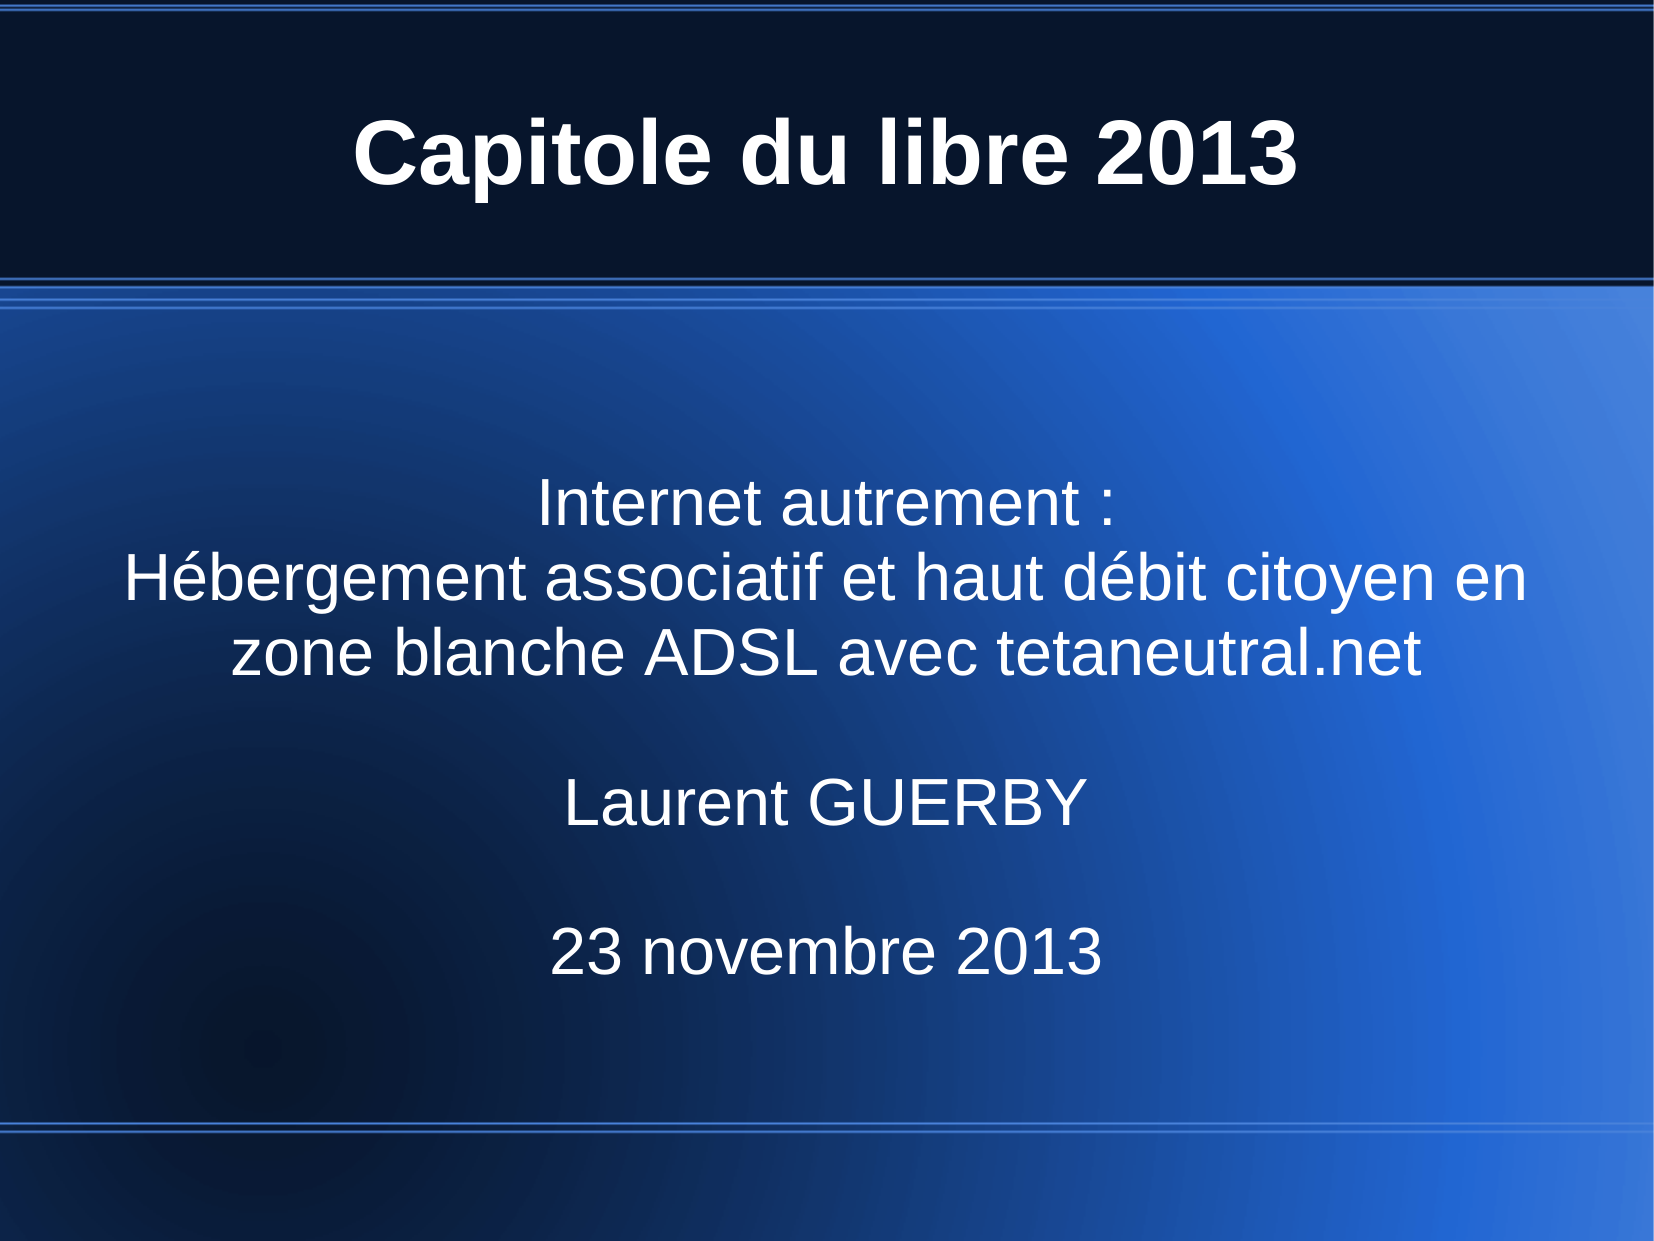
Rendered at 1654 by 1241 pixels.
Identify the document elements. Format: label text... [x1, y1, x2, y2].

subtitle Internet autrement : Hébergement associatif et haut débit citoyen en zone blanche ADSL avec tetaneutral.net Laurent GUERBY 23 novembre 2013 [82, 355, 1571, 1174]
title Capitole du libre 2013 [82, 49, 1571, 257]
picture [0, 0, 1654, 1241]
